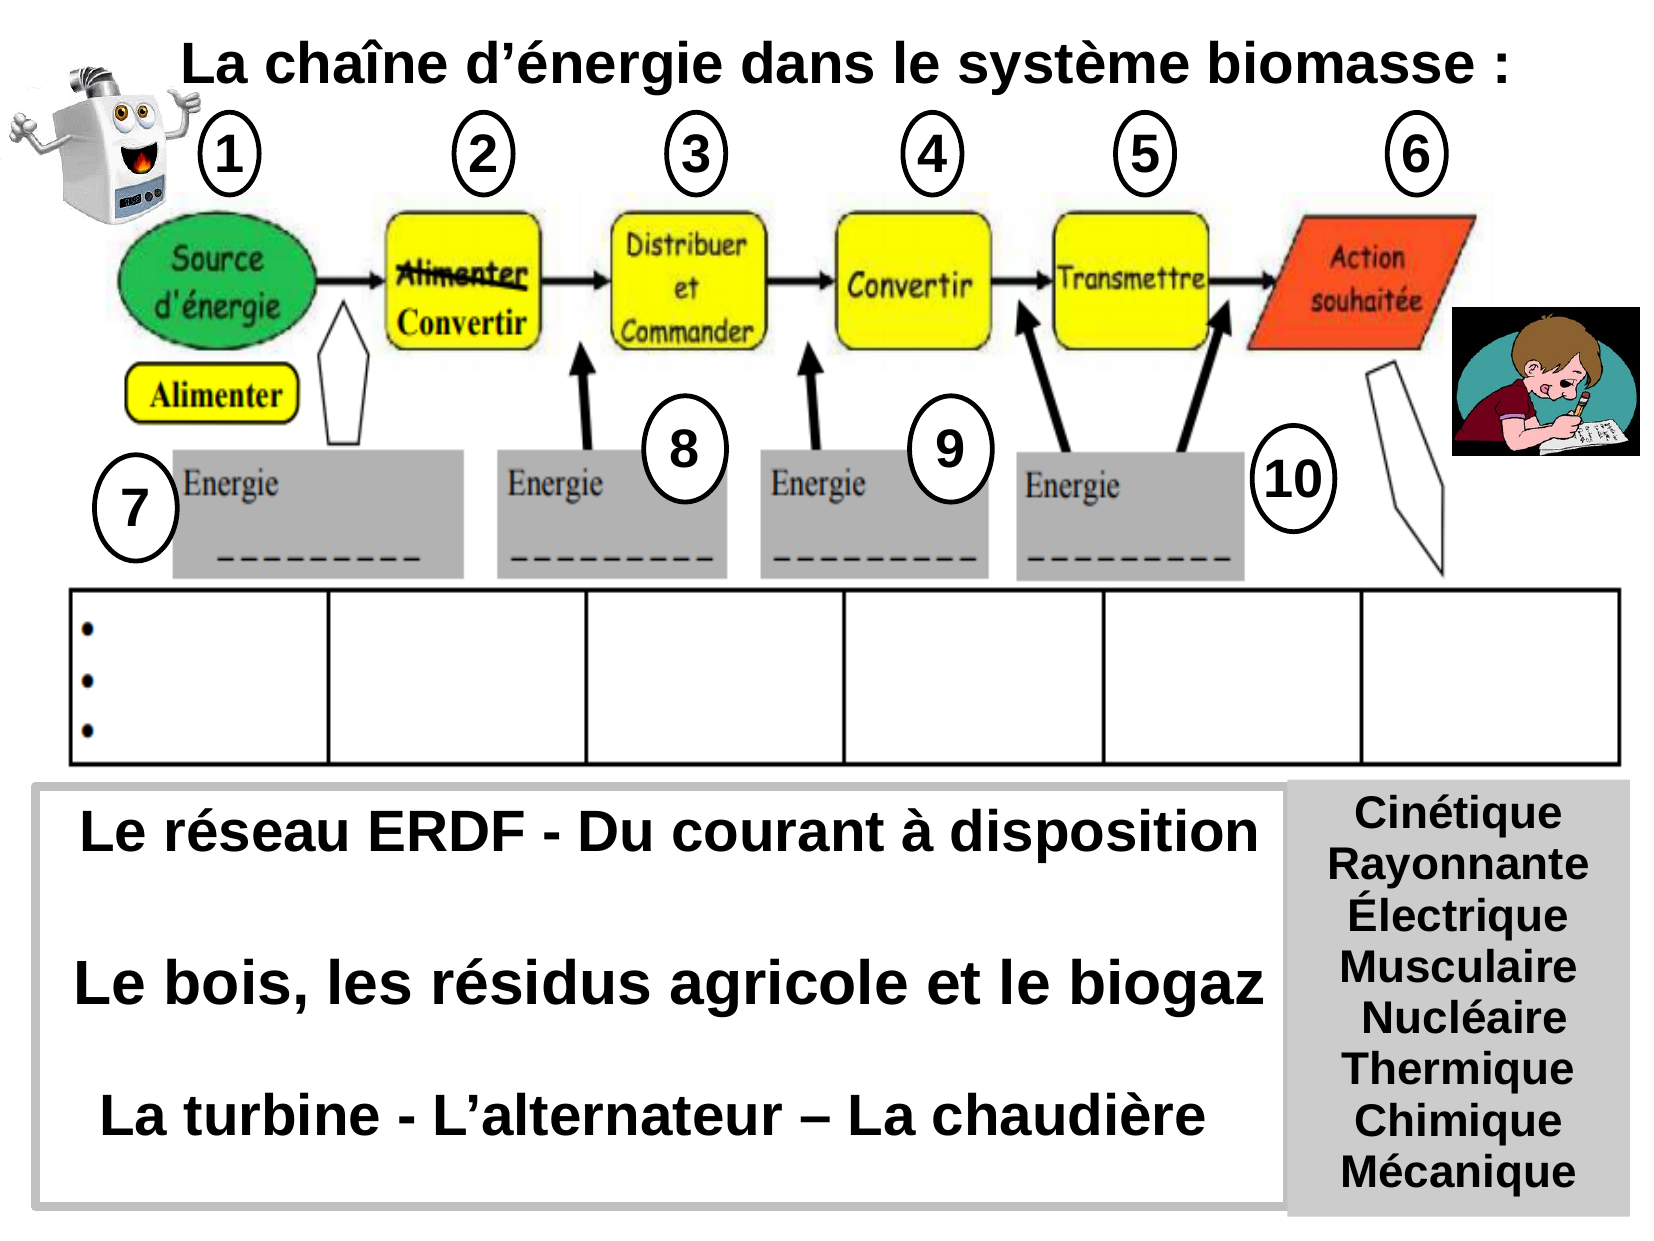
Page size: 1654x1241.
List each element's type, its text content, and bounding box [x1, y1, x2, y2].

text_box 8 [643, 395, 727, 503]
text_box 6 [1387, 112, 1447, 196]
text_box 4 [902, 112, 963, 196]
text_box 1 [201, 112, 260, 195]
text_box 9 [909, 395, 993, 503]
text_box La chaîne d’énergie dans le système biomasse : [165, 23, 1548, 107]
text_box 5 [1115, 112, 1175, 196]
text_box 3 [666, 112, 726, 196]
text_box Cinétique Rayonnante Électrique Musculaire Nucléaire Thermique Chimique Mécanique [1287, 779, 1630, 1217]
picture [0, 66, 1640, 774]
text_box Le réseau ERDF - Du courant à disposition Le bois, les résidus agricole et le biogaz La turbine - L’alternateur – La chaudière [35, 786, 1287, 1207]
text_box 7 [94, 454, 178, 562]
text_box 2 [454, 112, 514, 196]
text_box 10 [1252, 425, 1335, 532]
